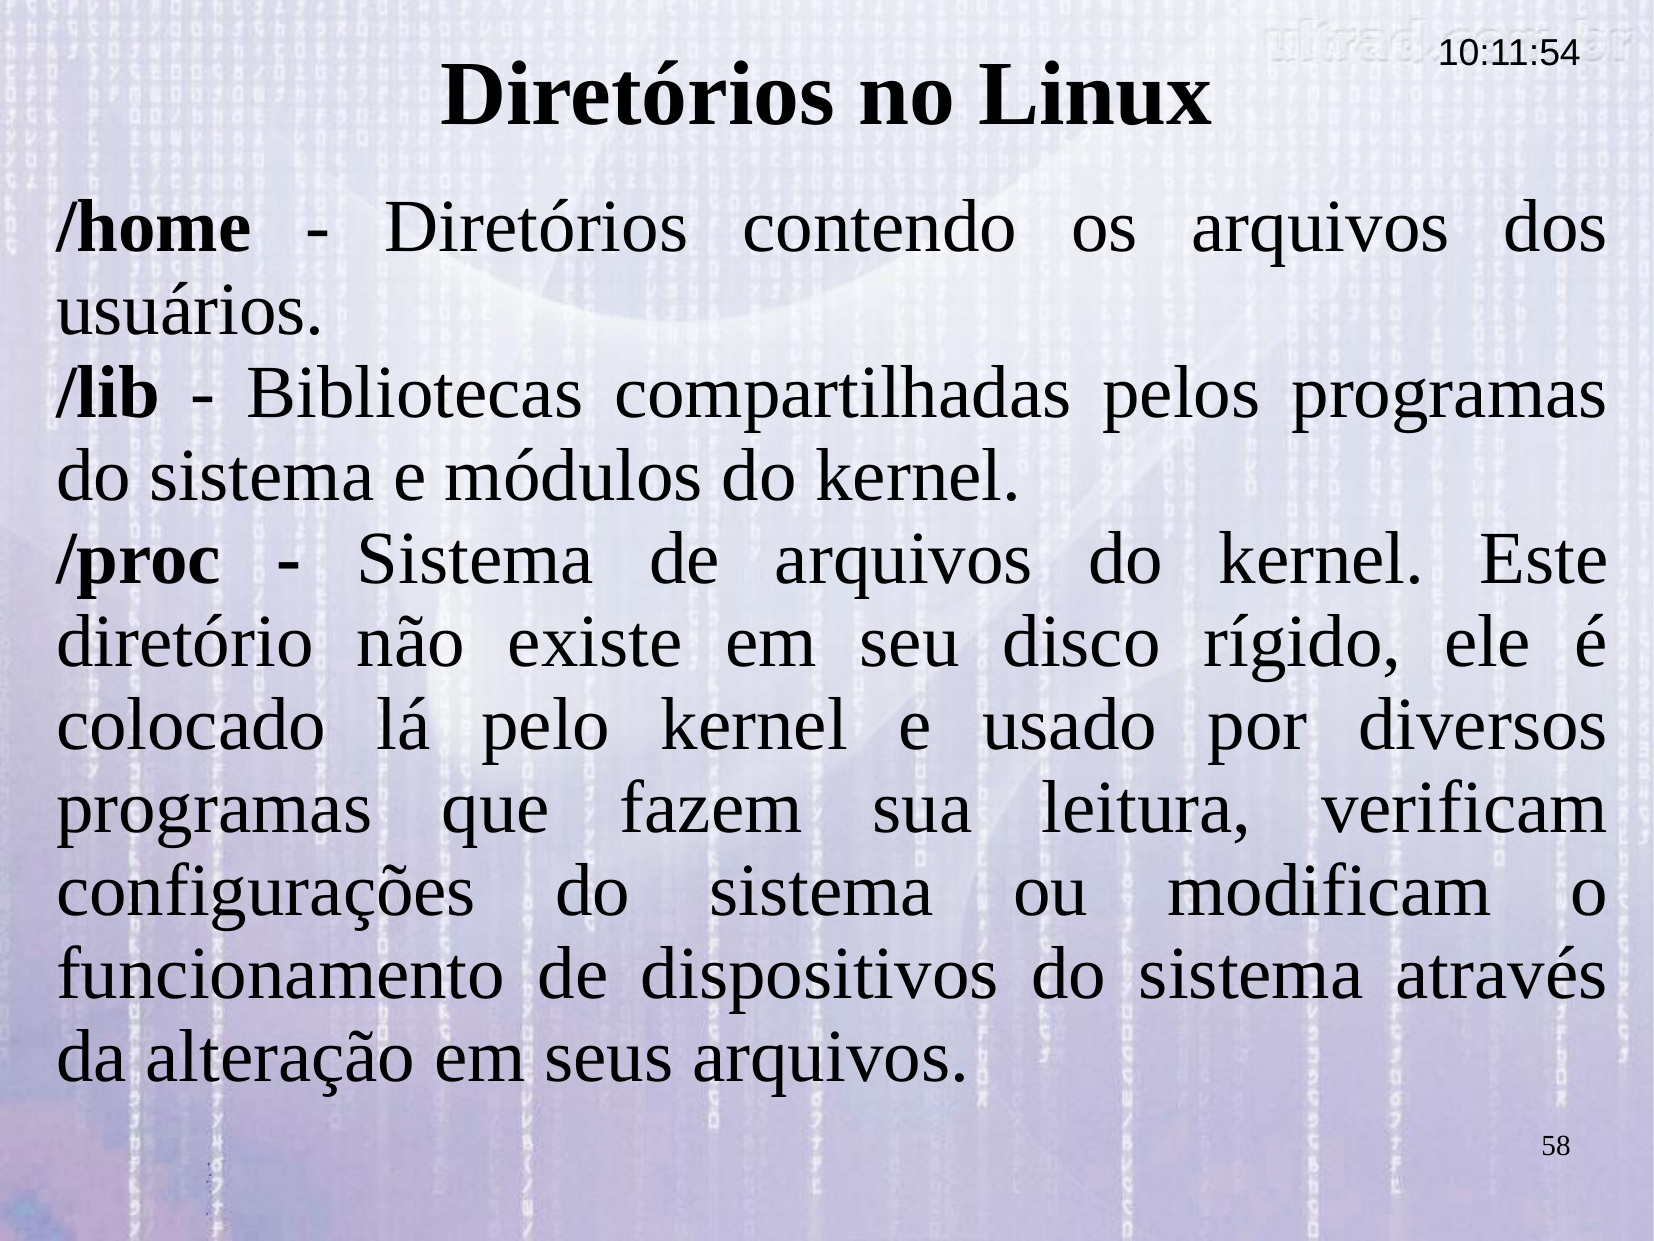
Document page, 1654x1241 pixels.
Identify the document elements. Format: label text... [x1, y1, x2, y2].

text_box /home - Diretórios contendo os arquivos dos usuários. /lib - Bibliotecas compartilhadas pelos programas do sistema e módulos do kernel. /proc - Sistema de arquivos do kernel. Este diretório não existe em seu disco rígido, ele é colocado lá pelo kernel e usado por diversos programas que fazem sua leitura, verificam configurações do sistema ou modificam o funcionamento de dispositivos do sistema através da alteração em seus arquivos. [41, 177, 1625, 1212]
picture [0, 0, 1654, 1241]
text_box 10:53:41 [1423, 23, 1631, 94]
text_box Diretórios no Linux [29, 35, 1625, 171]
